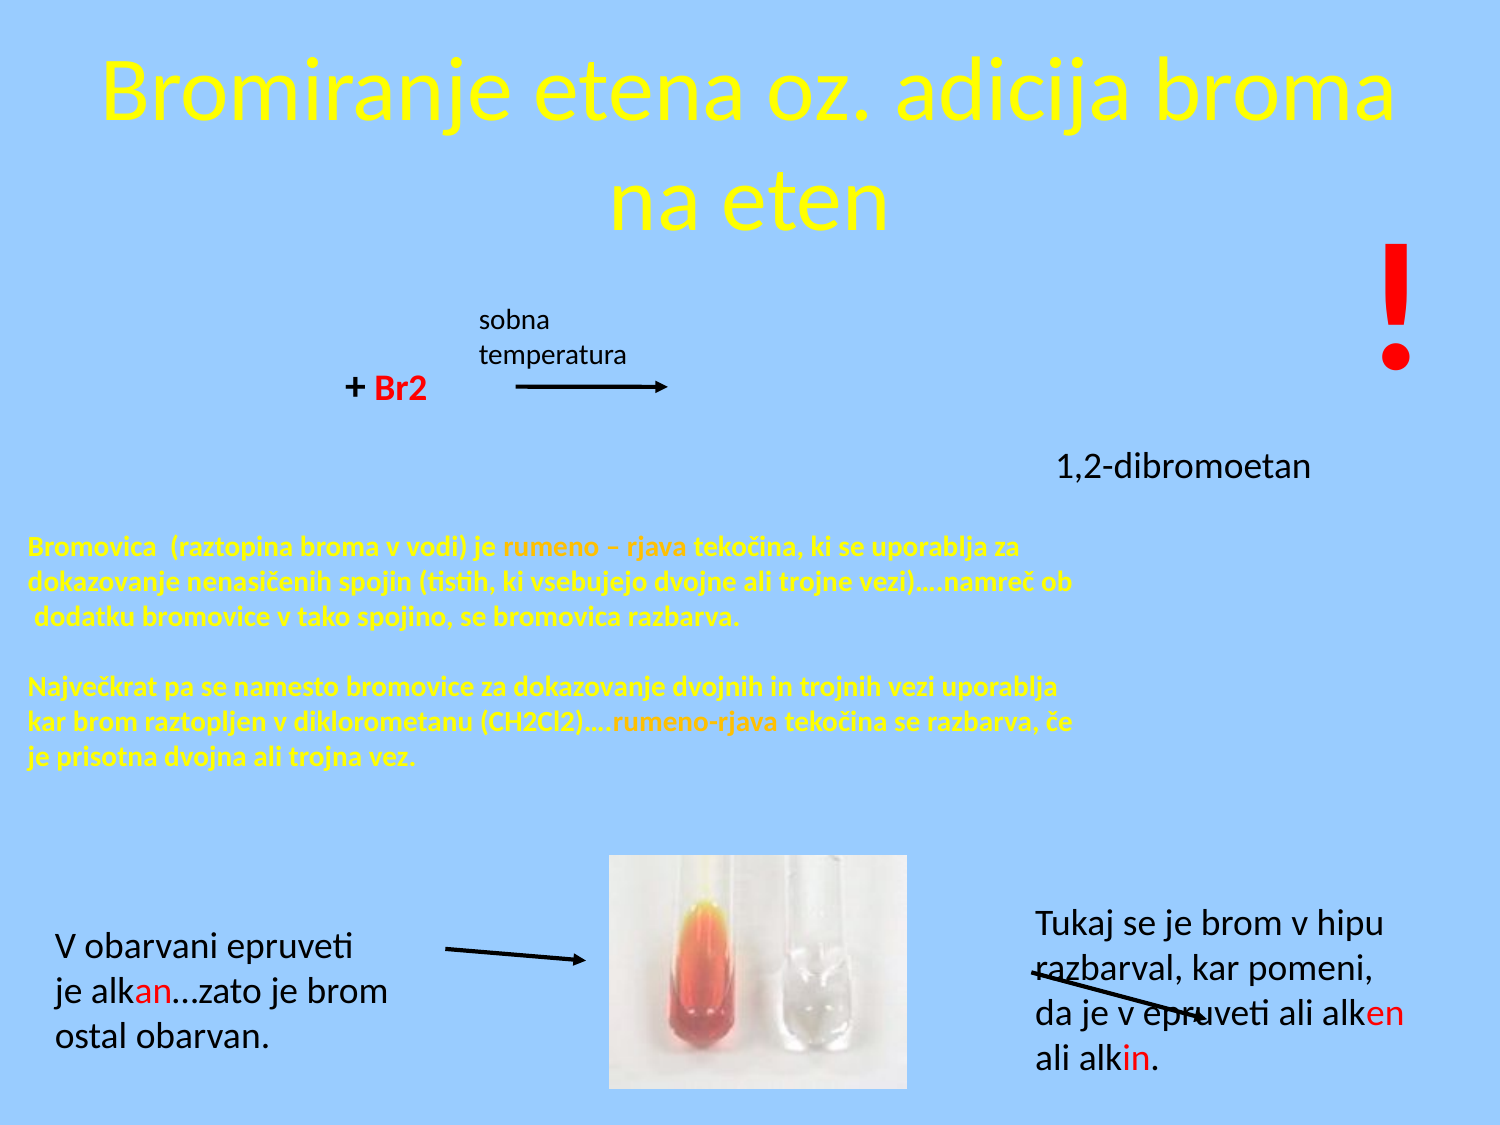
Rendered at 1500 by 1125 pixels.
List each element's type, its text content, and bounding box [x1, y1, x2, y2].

text_box Bromovica (raztopina broma v vodi) je rumeno – rjava tekočina, ki se uporablja za dokazovanje nenasičenih spojin (tistih, ki vsebujejo dvojne ali trojne vezi)….namreč ob dodatku bromovice v tako spojino, se bromovica razbarva. Največkrat pa se namesto bromovice za dokazovanje dvojnih in trojnih vezi uporablja kar brom raztopljen v diklorometanu (CH2Cl2)….rumeno-rjava tekočina se razbarva, če je prisotna dvojna ali trojna vez. [12, 519, 1489, 780]
text_box + Br2 [330, 351, 480, 417]
text_box Bromiranje etena oz. adicija broma na eten [74, 45, 1425, 233]
text_box ! [1351, 178, 1465, 414]
text_box 1,2-dibromoetan [1040, 433, 1383, 494]
text_box V obarvani epruveti je alkan…zato je brom ostal obarvan. [40, 913, 491, 1064]
text_box Tukaj se je brom v hipu razbarval, kar pomeni, da je v epruveti ali alken ali alkin. [1020, 890, 1500, 1086]
text_box sobna temperatura [464, 292, 679, 378]
picture [609, 855, 907, 1089]
